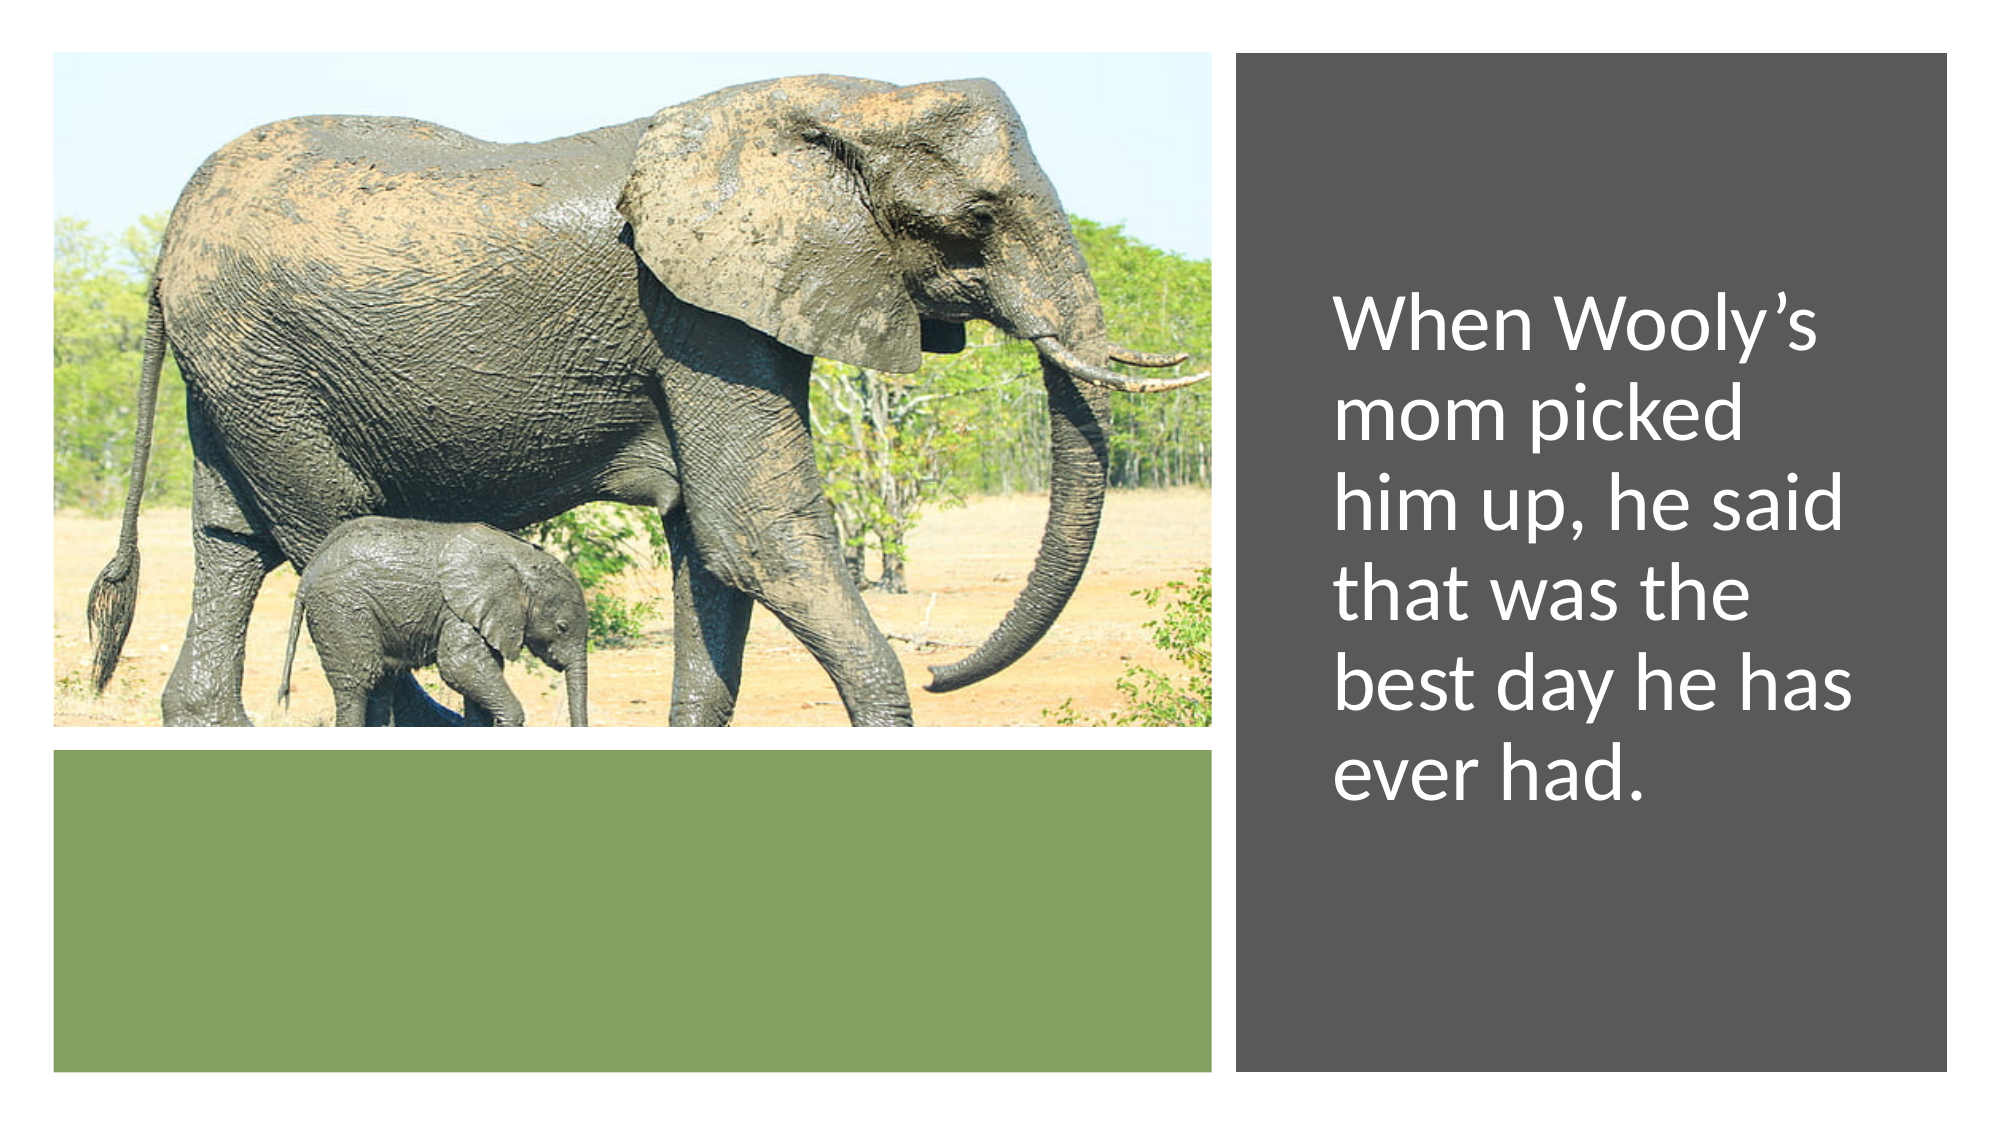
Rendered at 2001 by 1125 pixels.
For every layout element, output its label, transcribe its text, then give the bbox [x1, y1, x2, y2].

text_box [54, 750, 1212, 1072]
text_box [1236, 53, 1947, 1072]
picture [53, 52, 1212, 727]
list When Wooly’s mom picked him up, he said that was the best day he has ever had. [1317, 150, 1879, 947]
